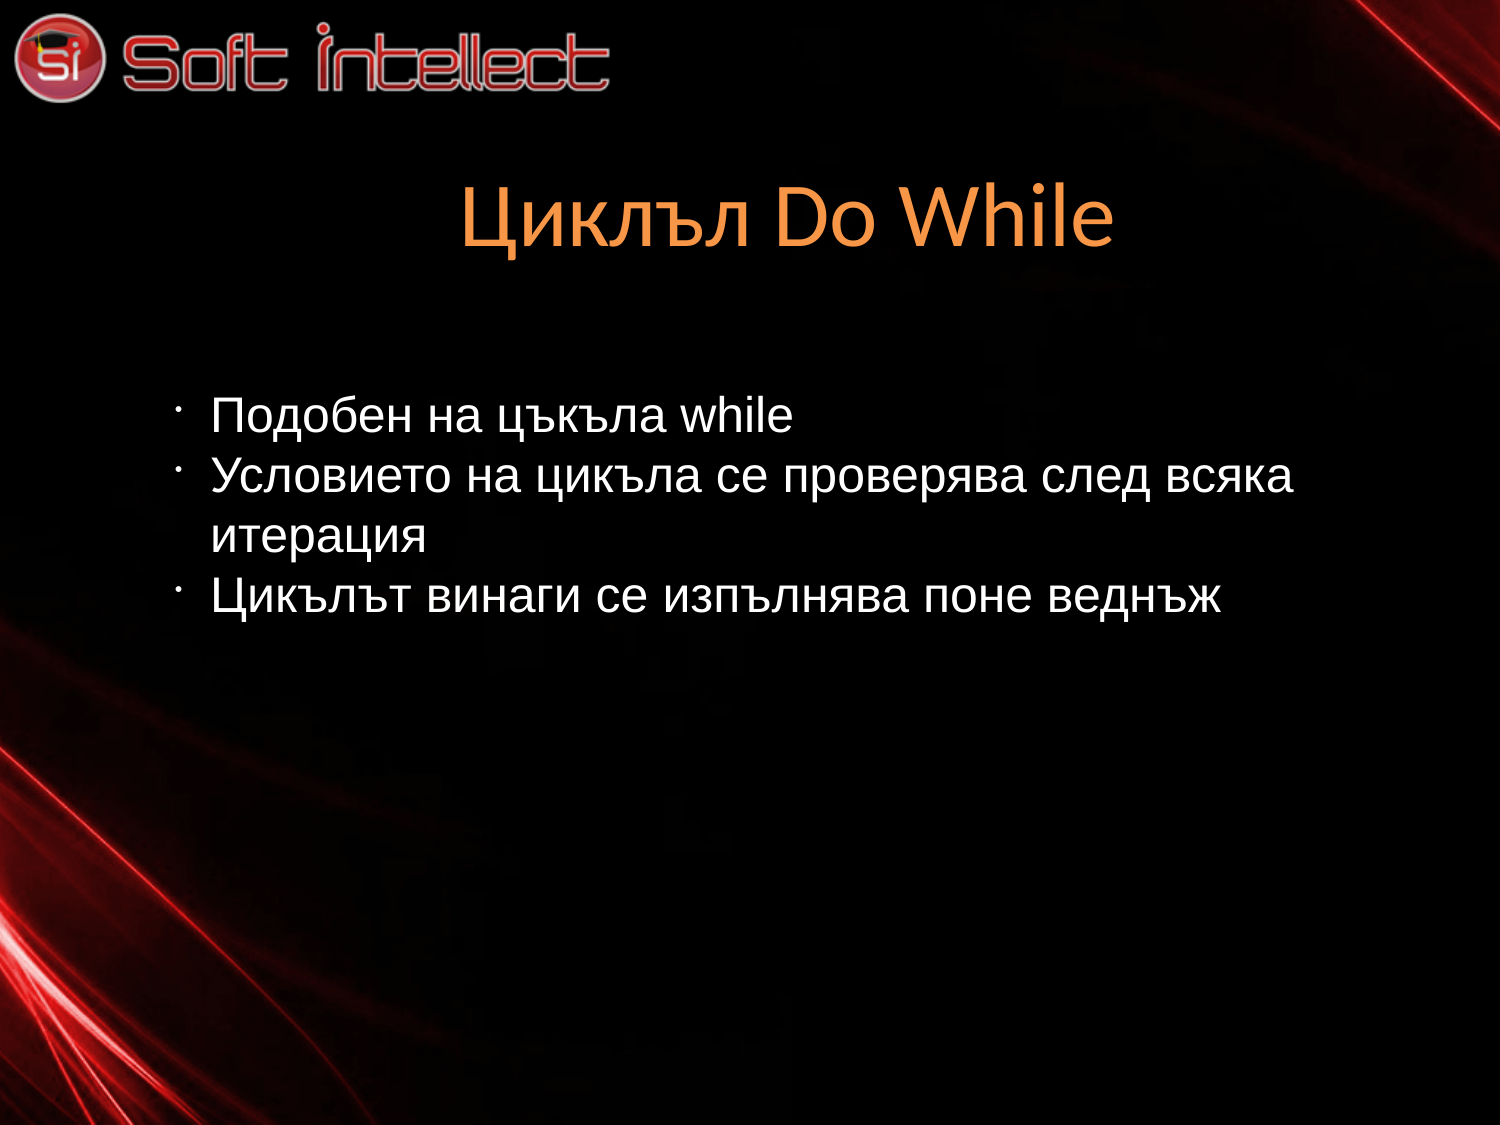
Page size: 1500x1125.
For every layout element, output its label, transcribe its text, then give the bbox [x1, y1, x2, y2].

text_box Подобен на цъкъла while Условието на цикъла се проверява след всяка итерация Цикълът винаги се изпълнява поне веднъж [159, 374, 1410, 1097]
text_box Циклъл Do While [113, 116, 1464, 304]
picture [0, 0, 1500, 1125]
